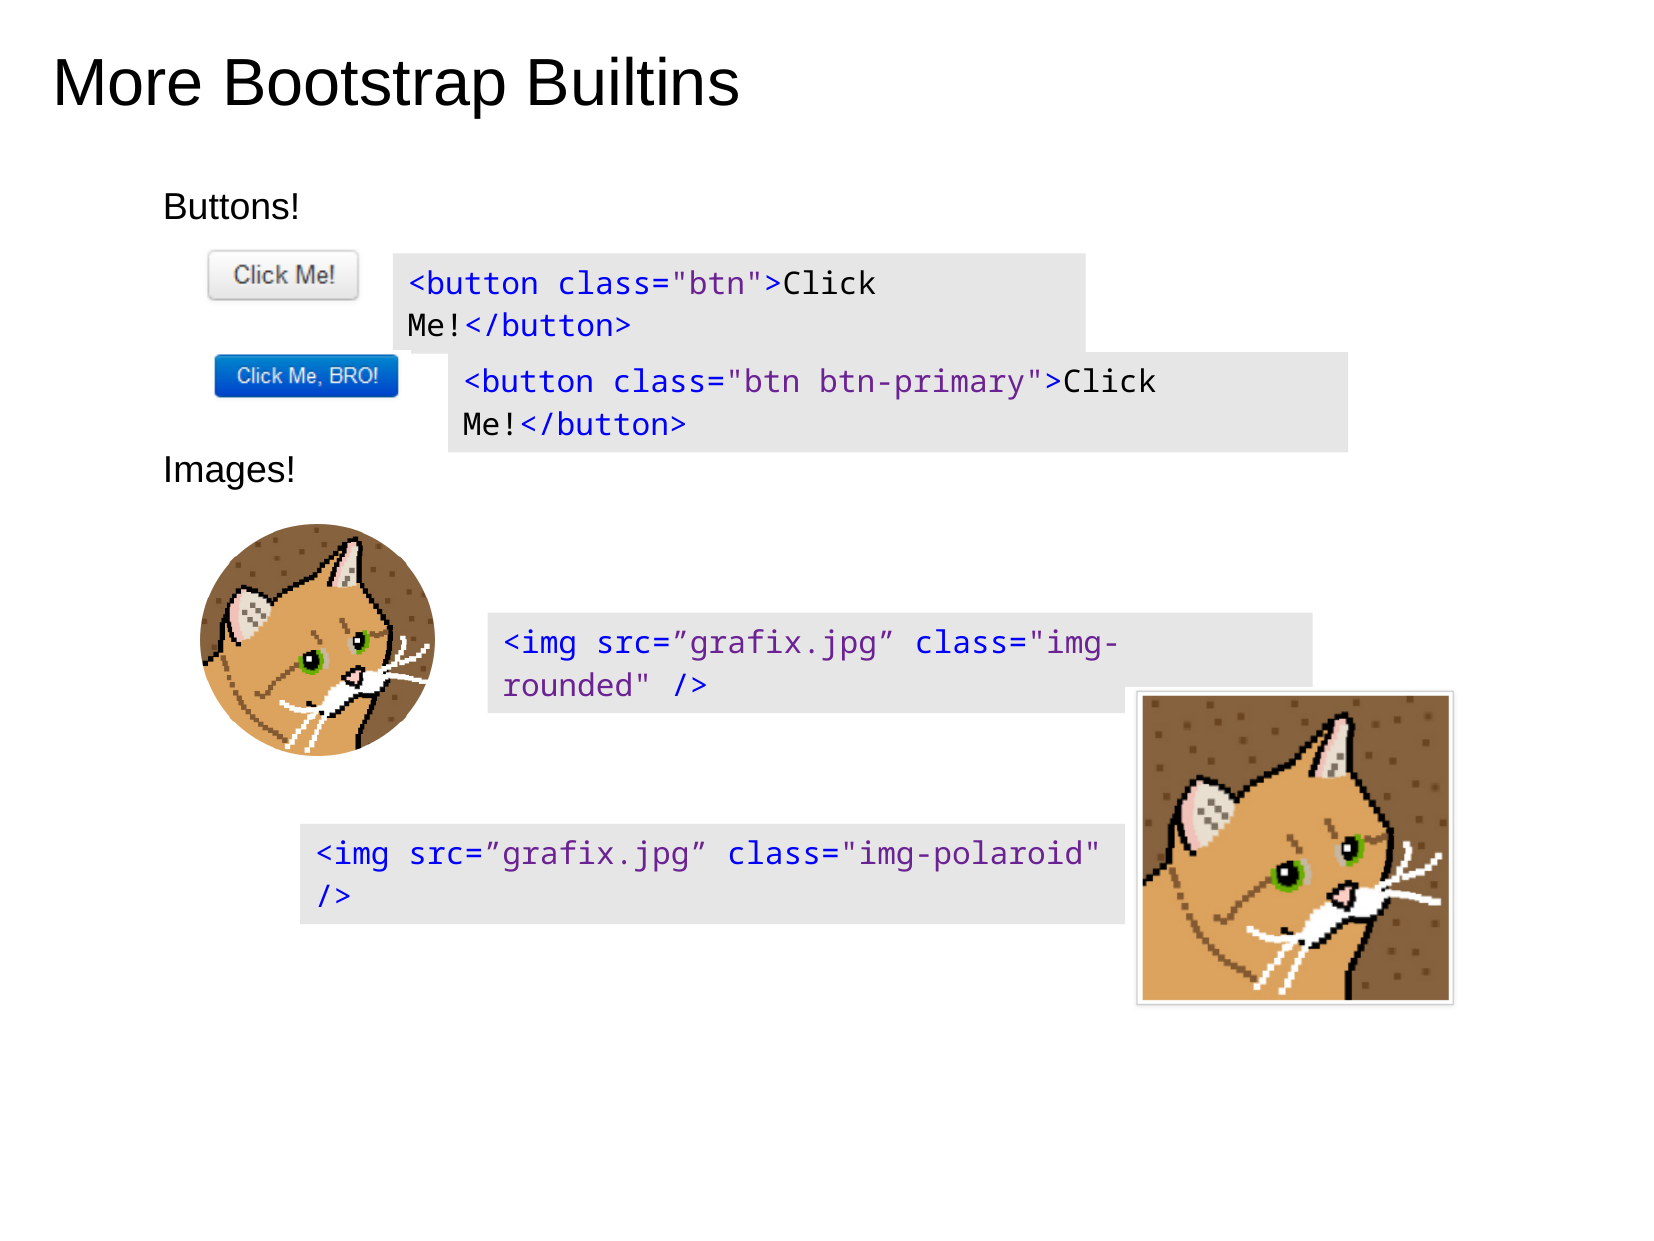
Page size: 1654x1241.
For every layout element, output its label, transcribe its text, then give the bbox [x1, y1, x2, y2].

picture [185, 515, 451, 763]
text_box Images! [148, 440, 899, 498]
text_box <button class="btn">Click Me!</button> [392, 253, 1086, 305]
text_box <button class="btn btn-primary">Click Me!</button> [448, 352, 1349, 404]
picture [201, 350, 411, 404]
picture [191, 241, 380, 314]
text_box Buttons! [148, 178, 899, 236]
text_box <img src=”grafix.jpg” class="img-polaroid" /> [300, 823, 1126, 876]
picture [1125, 687, 1463, 1013]
text_box <img src=”grafix.jpg” class="img-rounded" /> [487, 612, 1313, 665]
text_box More Bootstrap Builtins [37, 37, 1201, 128]
